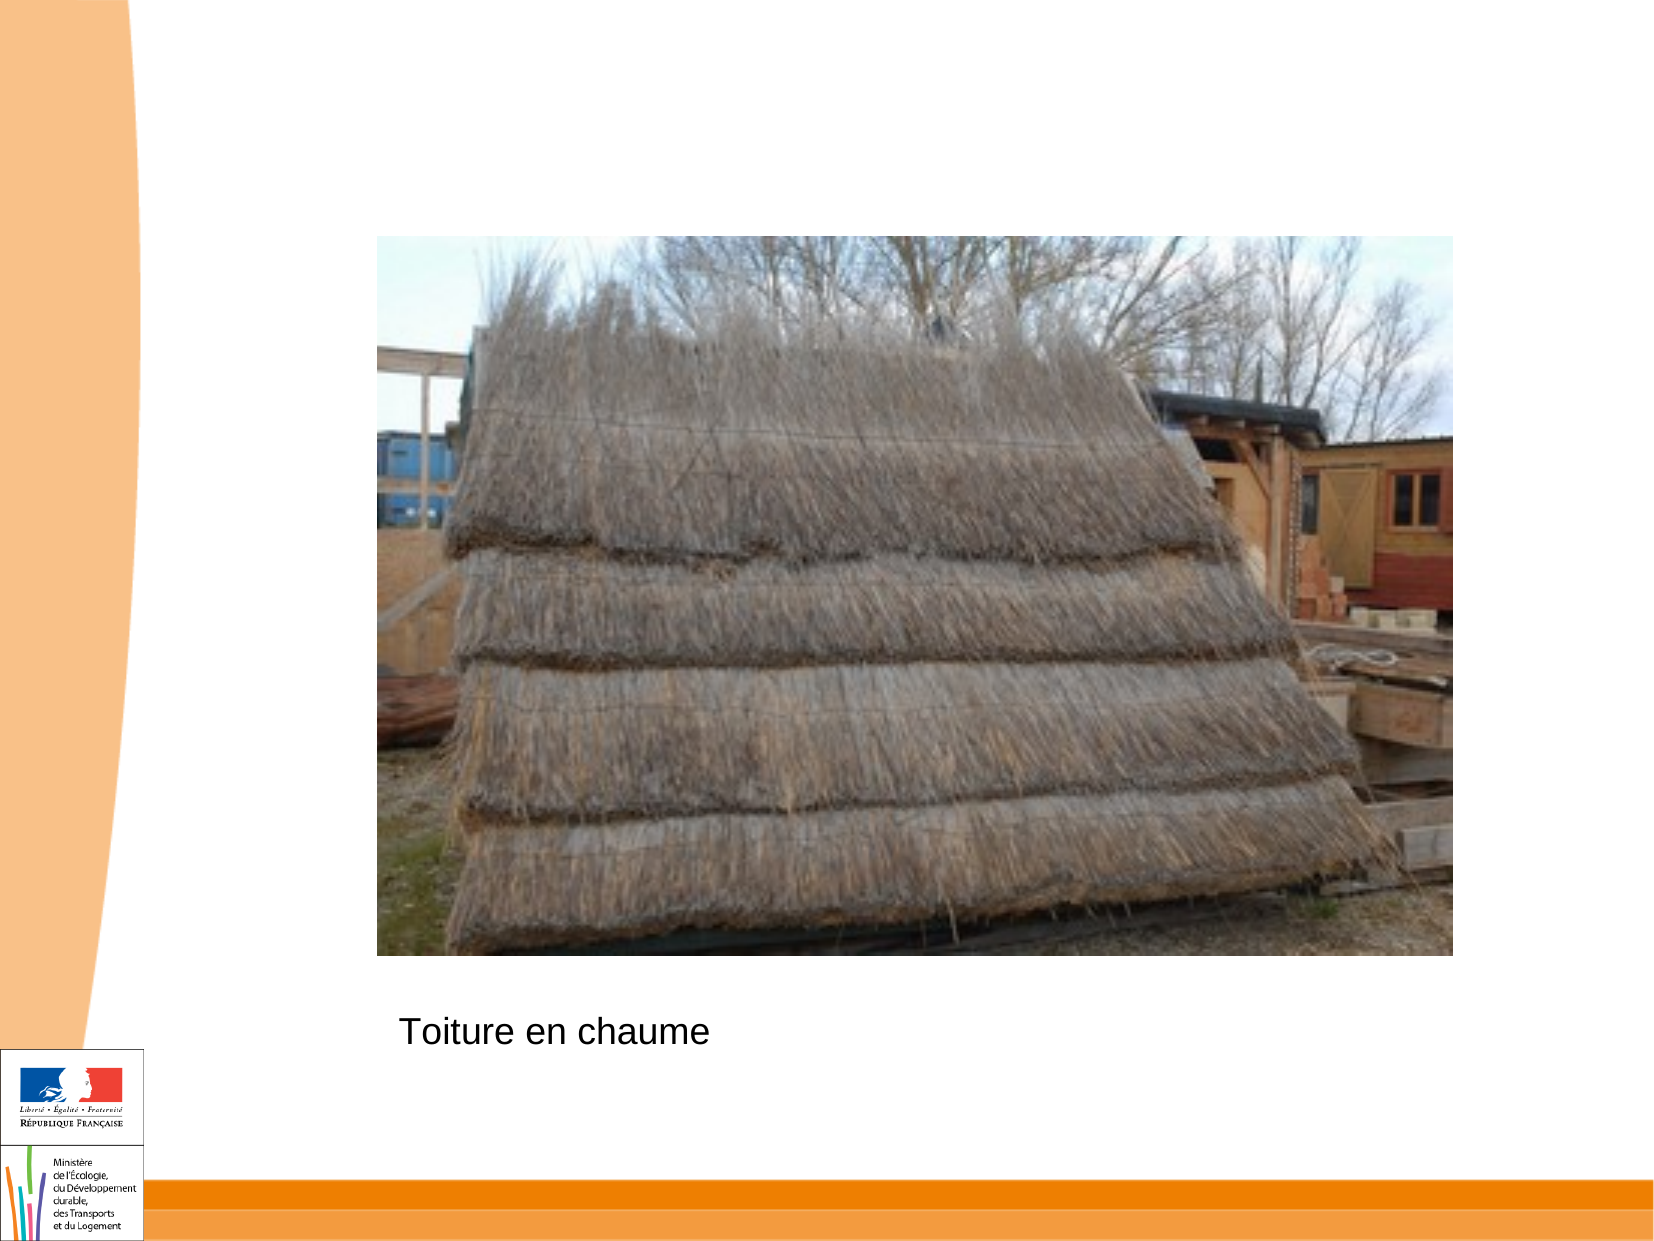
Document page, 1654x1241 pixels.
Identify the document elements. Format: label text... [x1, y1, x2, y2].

text_box Toiture en chaumeen chaume [383, 1003, 916, 1123]
picture [0, 0, 1654, 1241]
